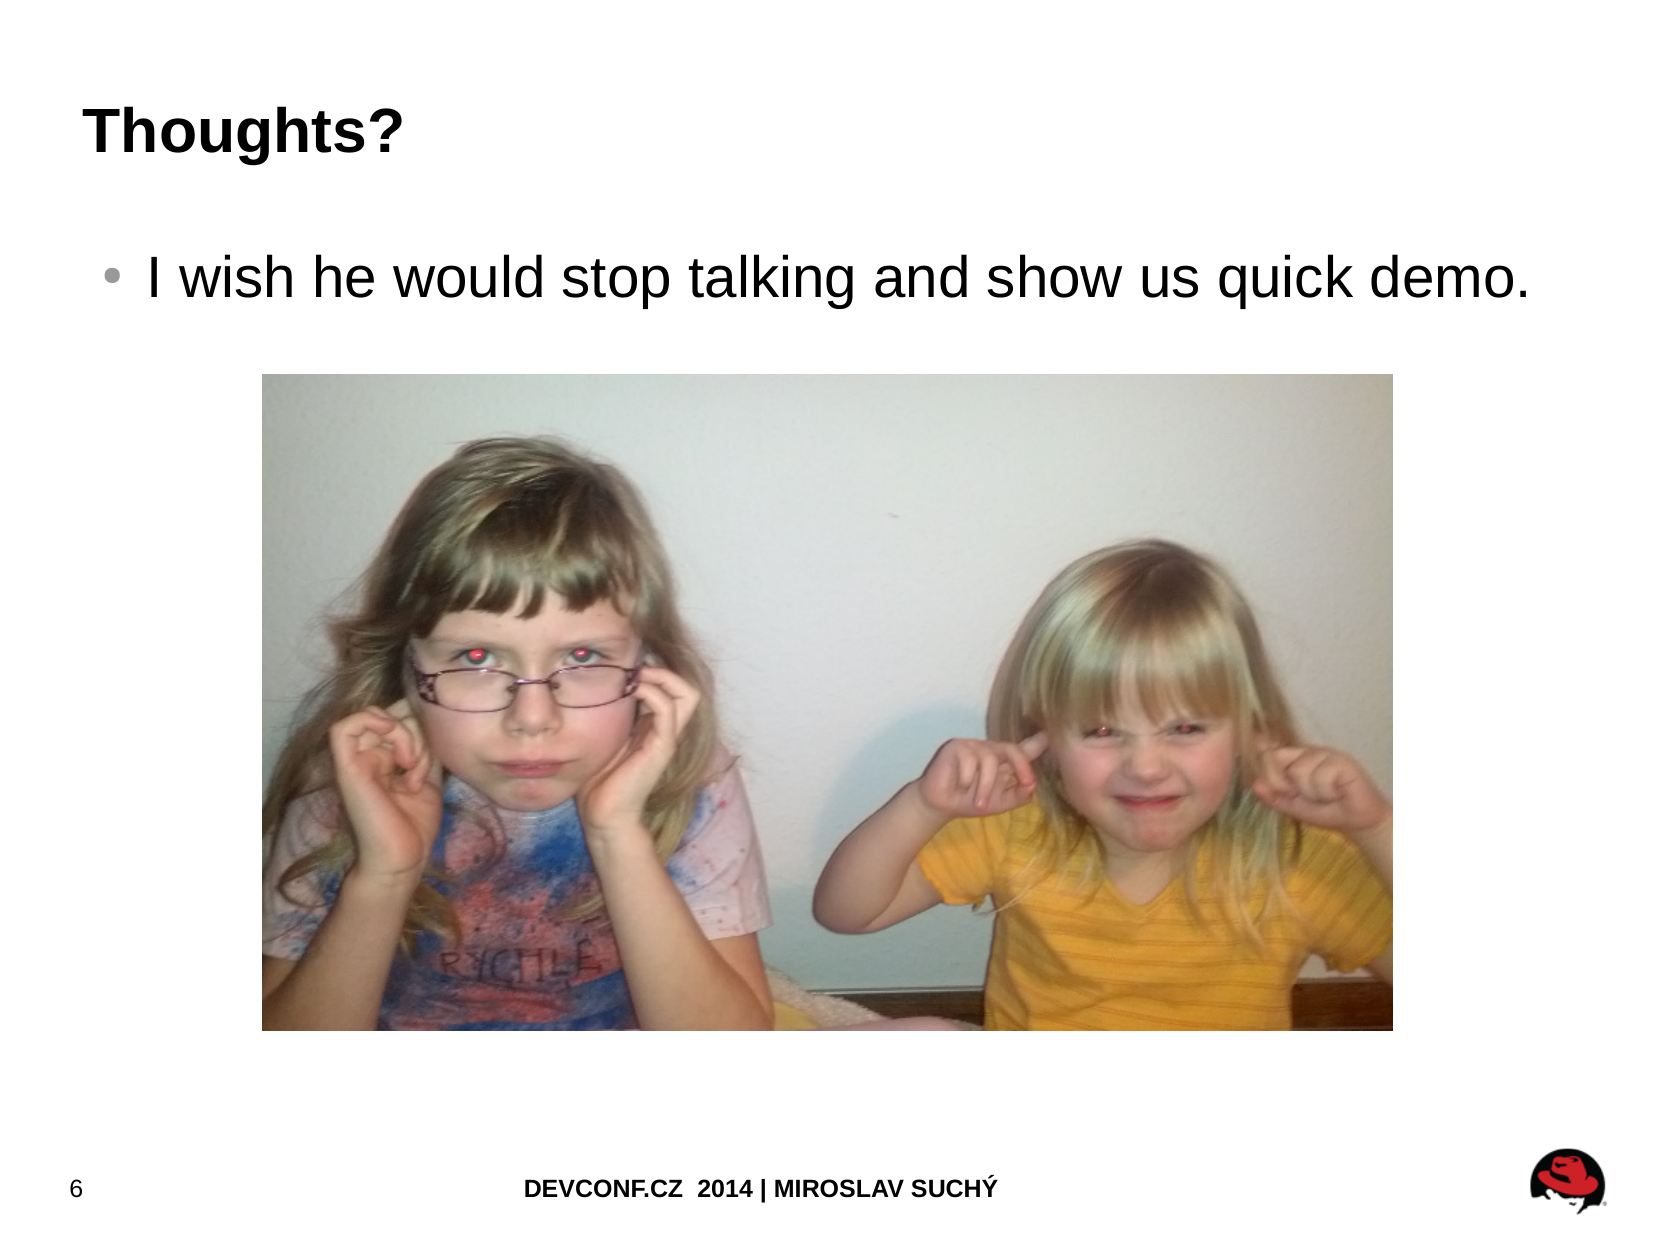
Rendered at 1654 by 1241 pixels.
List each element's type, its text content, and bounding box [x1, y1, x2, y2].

picture [262, 374, 1393, 1031]
title Thoughts? [82, 37, 1571, 226]
list I wish he would stop talking and show us quick demo. [86, 244, 1576, 1039]
picture [1529, 1146, 1613, 1224]
